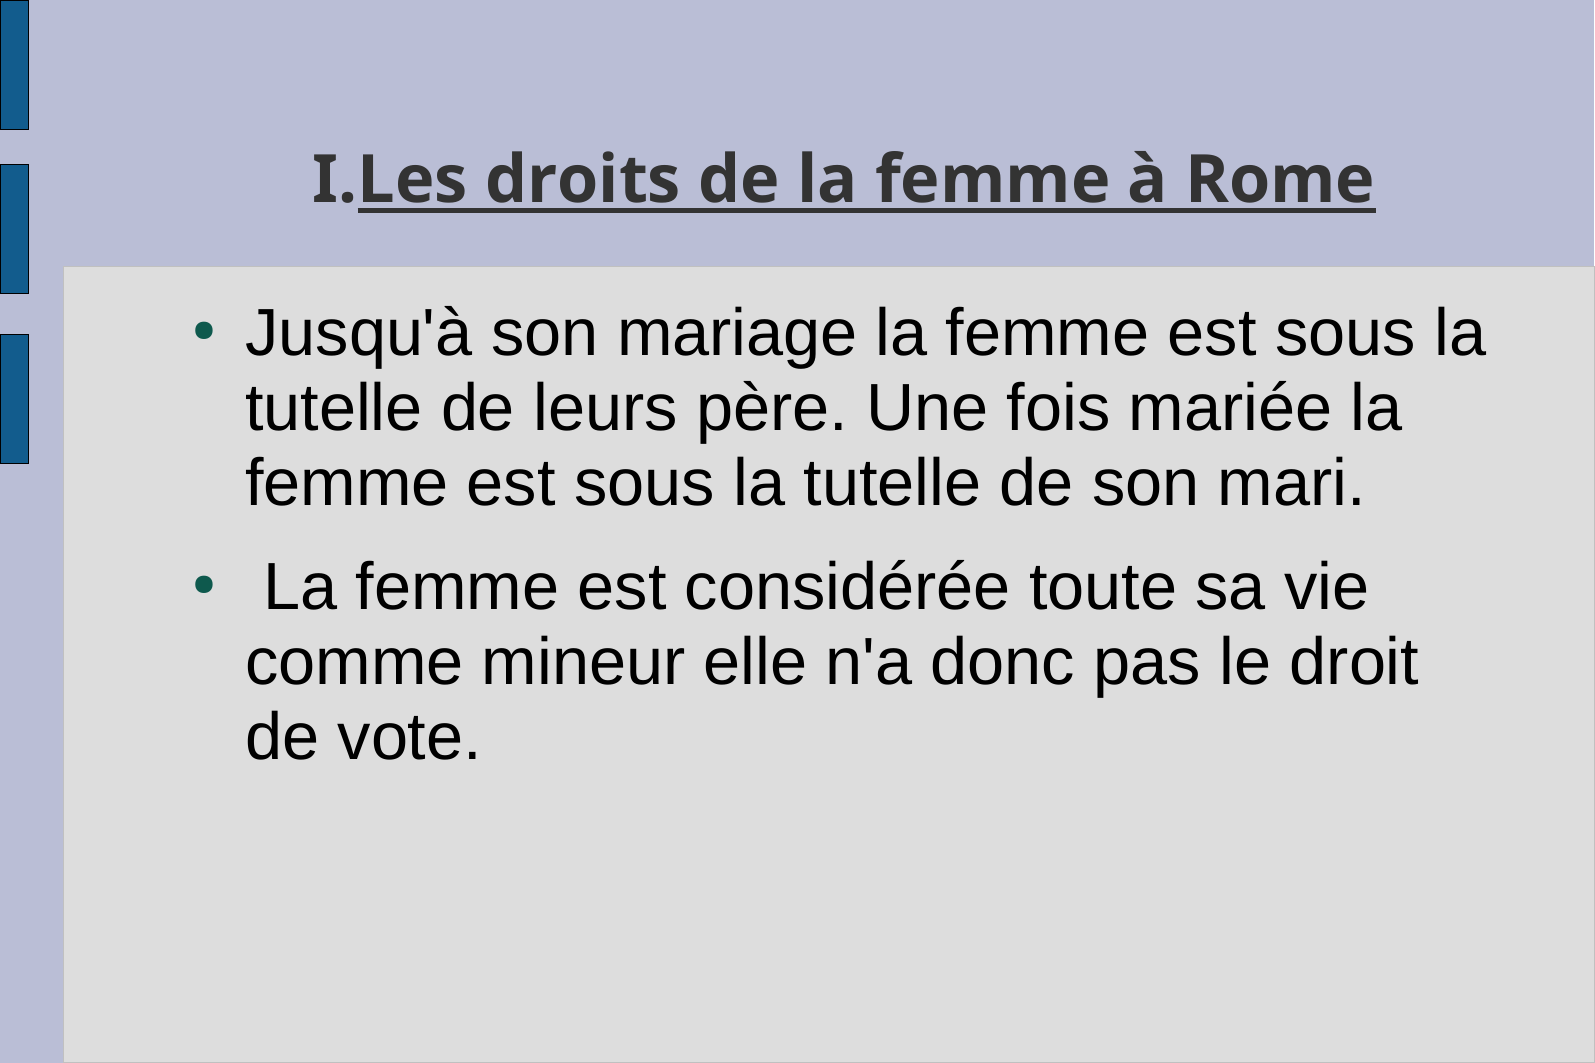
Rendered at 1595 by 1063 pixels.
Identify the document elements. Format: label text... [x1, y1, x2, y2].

list Jusqu'à son mariage la femme est sous la tutelle de leurs père. Une fois mariée la femme est sous la tutelle de son mari. La femme est considérée toute sa vie comme mineur elle n'a donc pas le droit de vote. [174, 295, 1506, 966]
title I.Les droits de la femme à Rome [147, 88, 1542, 266]
